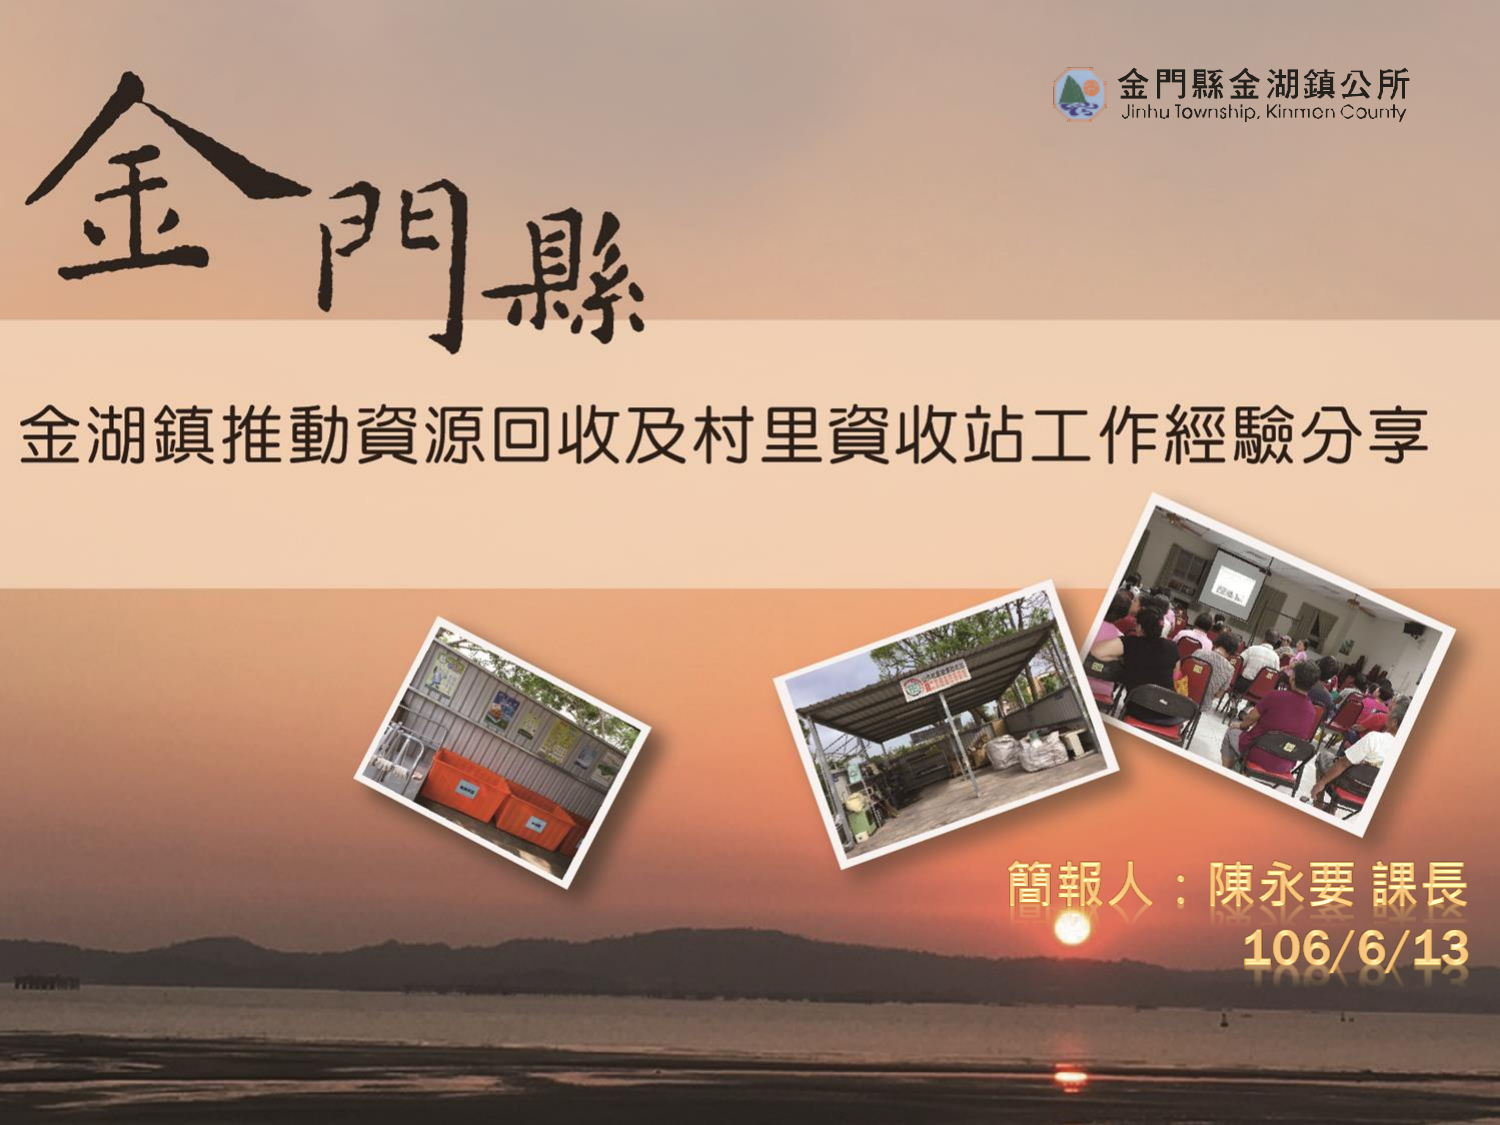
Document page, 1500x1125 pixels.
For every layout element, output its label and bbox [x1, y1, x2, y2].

picture [0, 0, 1500, 1125]
chart [1116, 66, 1412, 125]
